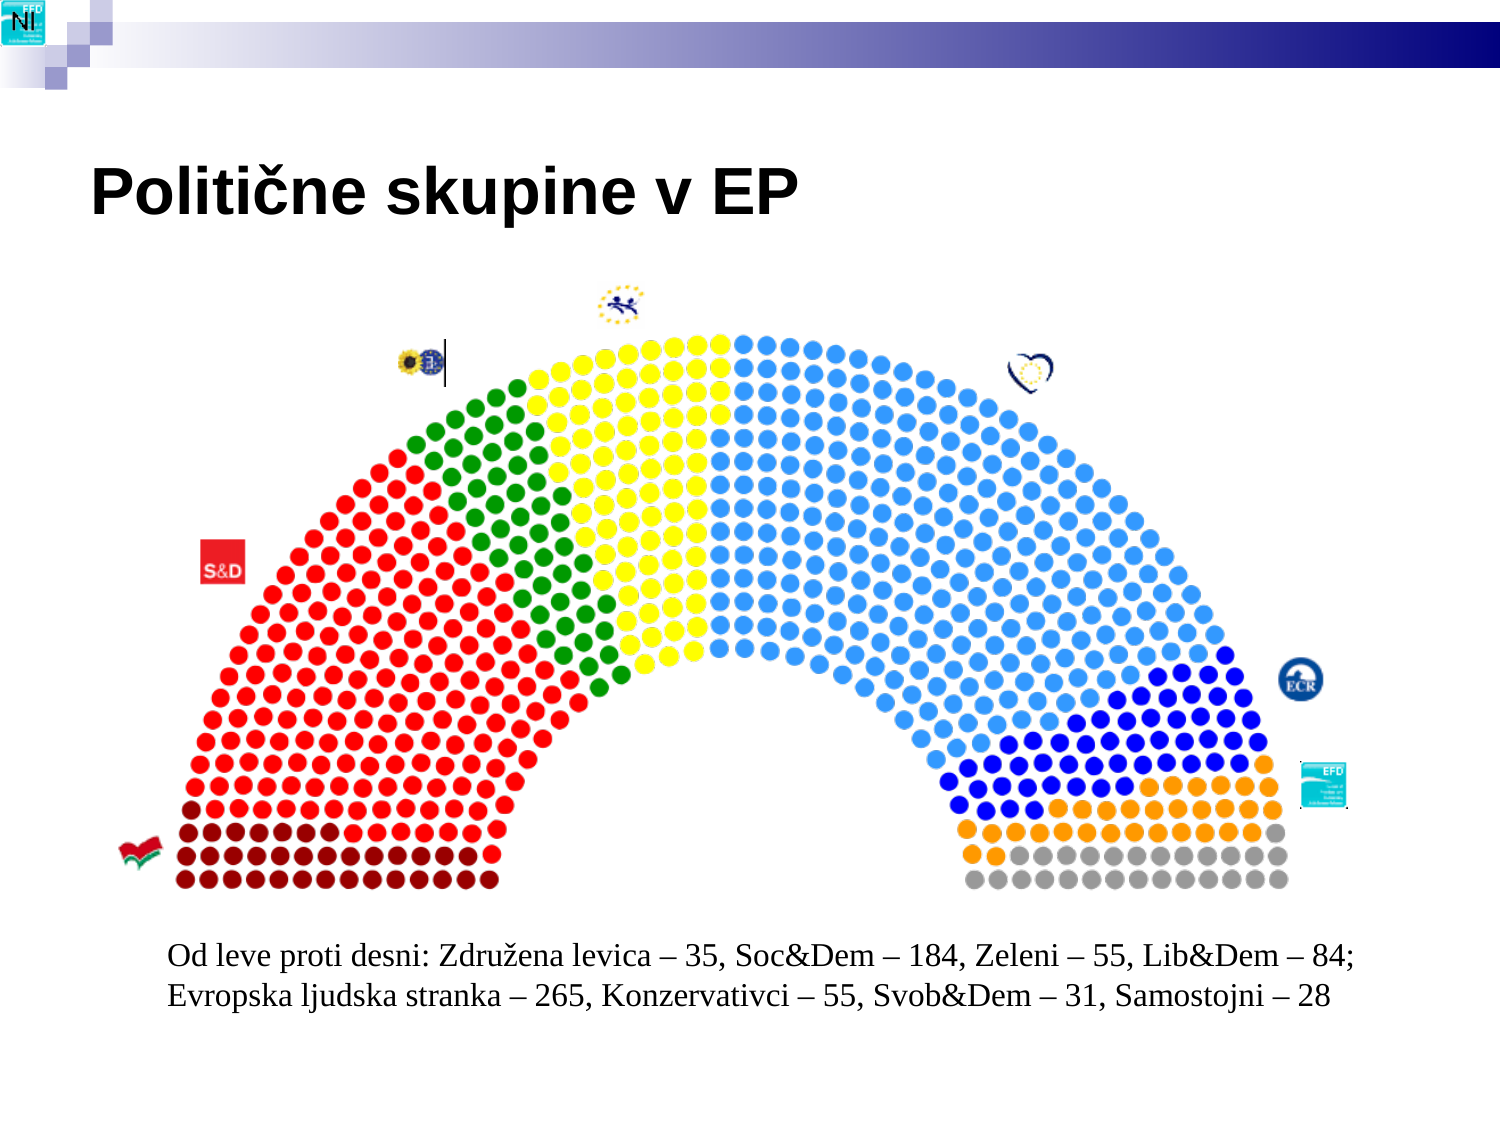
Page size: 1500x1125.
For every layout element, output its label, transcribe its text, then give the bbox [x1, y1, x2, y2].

text_box Od leve proti desni: Združena levica – 35, Soc&Dem – 184, Zeleni – 55, Lib&Dem – 84; Evropska ljudska stranka – 265, Konzervativci – 55, Svob&Dem – 31, Samostojni – 28 [152, 925, 1397, 1022]
picture [0, 0, 47, 47]
picture [117, 281, 1348, 897]
title Politične skupine v EP [75, 75, 1426, 301]
